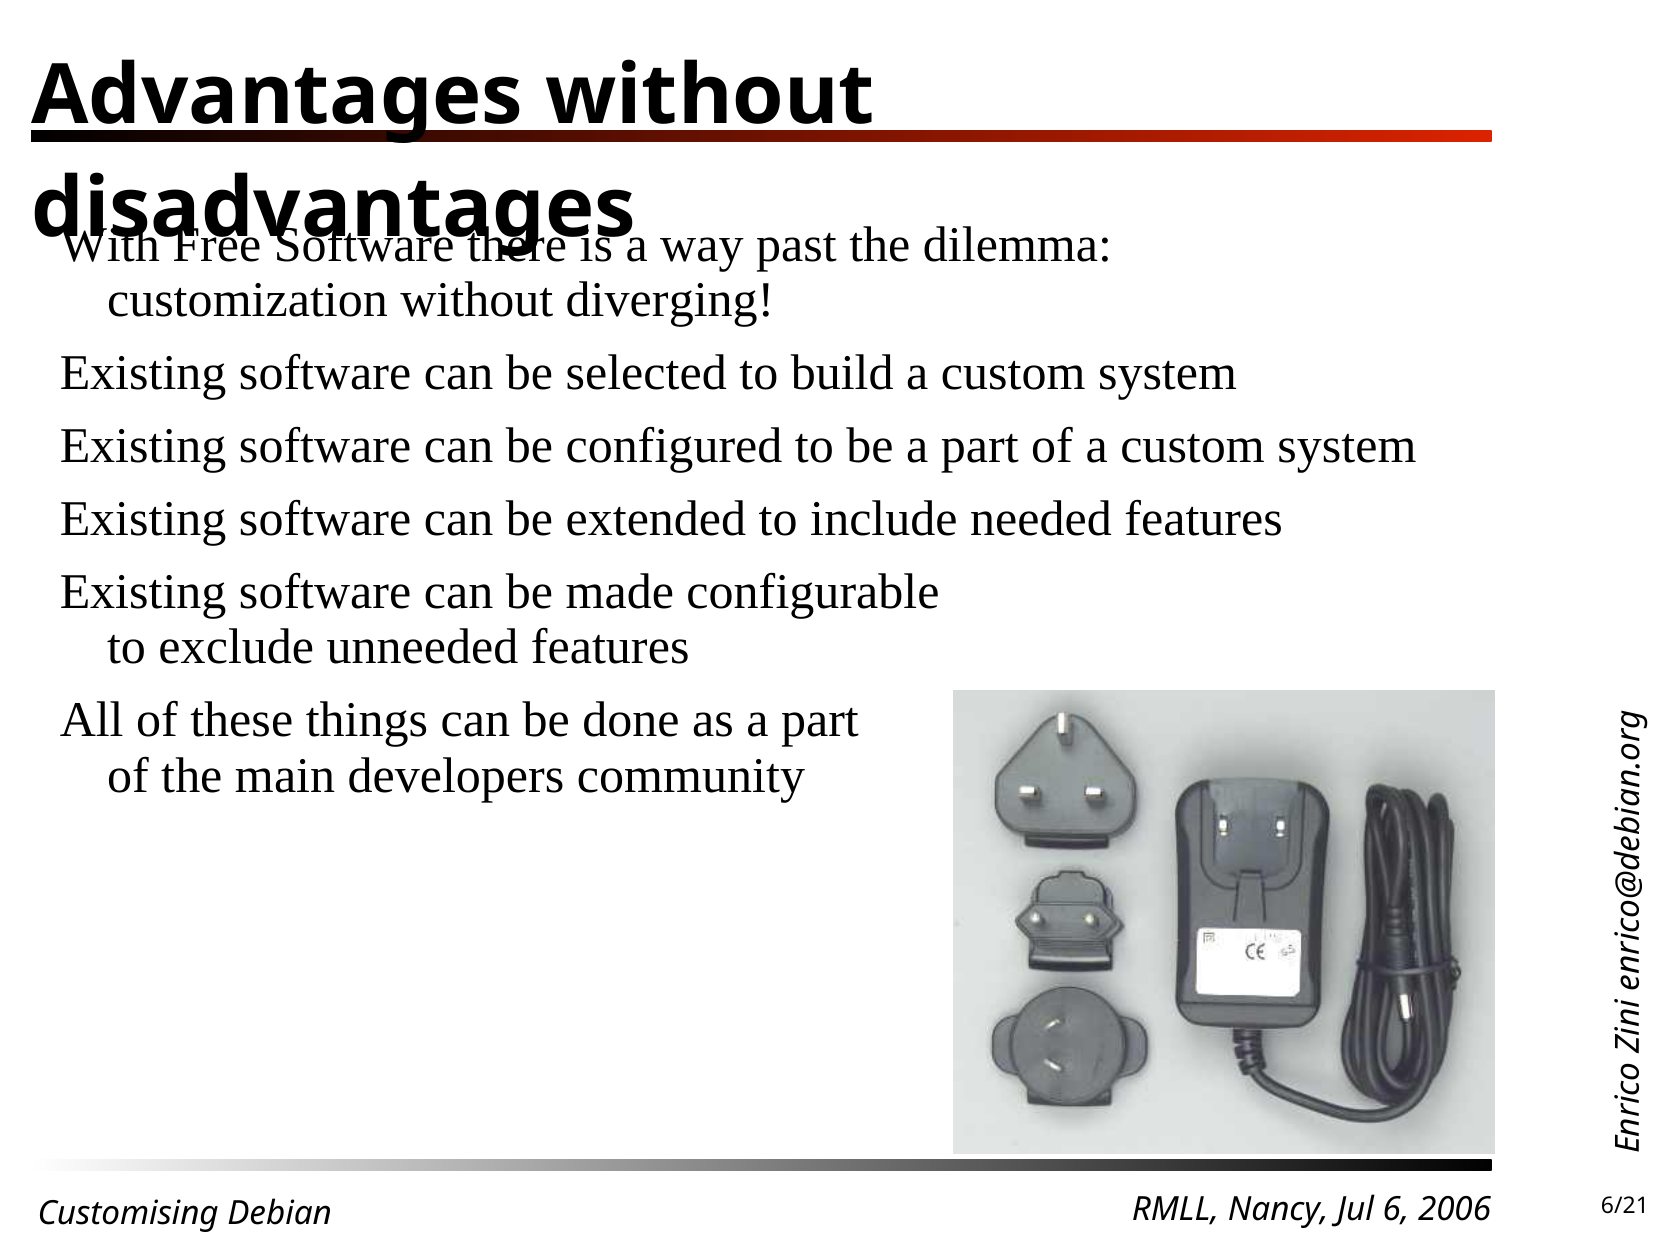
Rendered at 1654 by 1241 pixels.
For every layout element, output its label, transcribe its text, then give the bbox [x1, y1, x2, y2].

text_box With Free Software there is a way past the dilemma: customization without diverging! Existing software can be selected to build a custom system Existing software can be configured to be a part of a custom system Existing software can be extended to include needed features Existing software can be made configurable to exclude unneeded features All of these things can be done as a part of the main developers community [59, 216, 1495, 1138]
picture [953, 690, 1495, 1154]
text_box Advantages without disadvantages [31, 34, 1438, 170]
